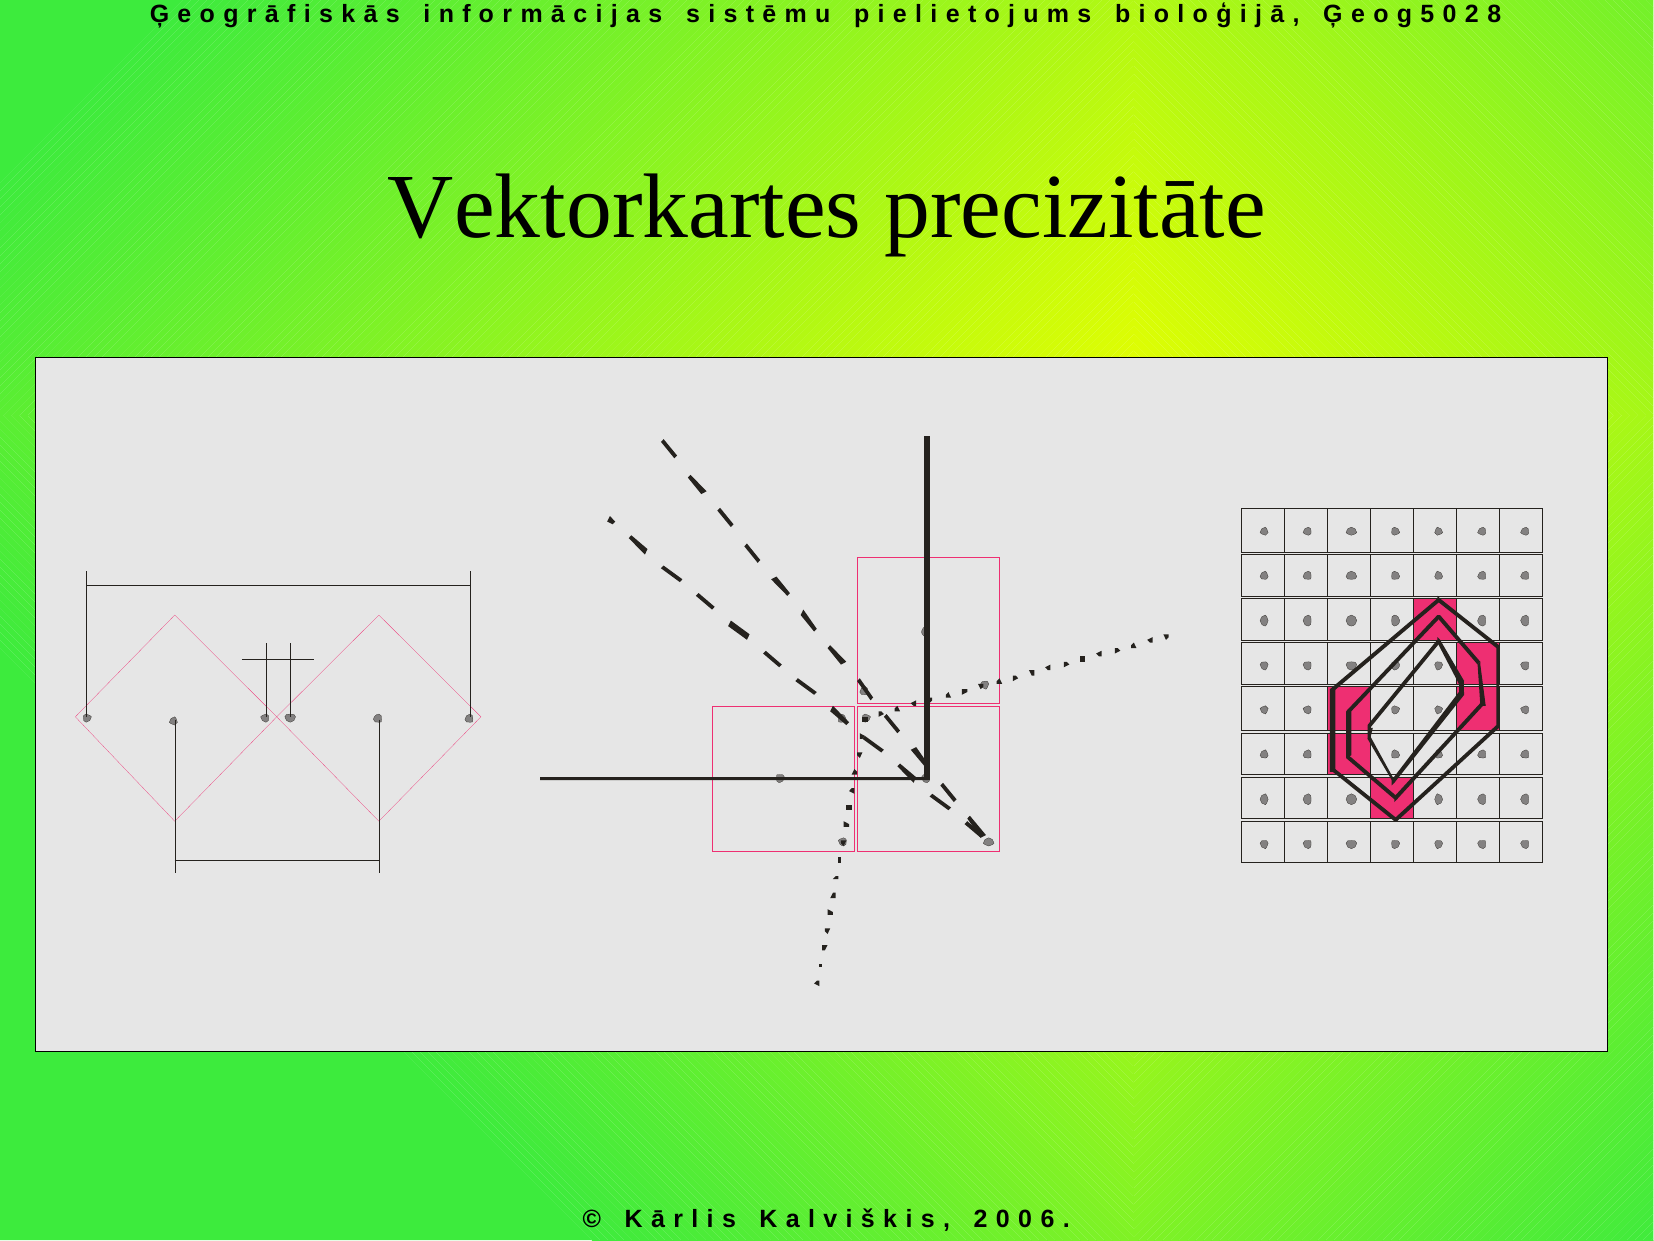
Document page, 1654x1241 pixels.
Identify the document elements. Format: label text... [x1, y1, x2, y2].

title Vektorkartes precizitāte [121, 102, 1534, 311]
picture [69, 433, 1549, 990]
text_box [35, 357, 1608, 1052]
